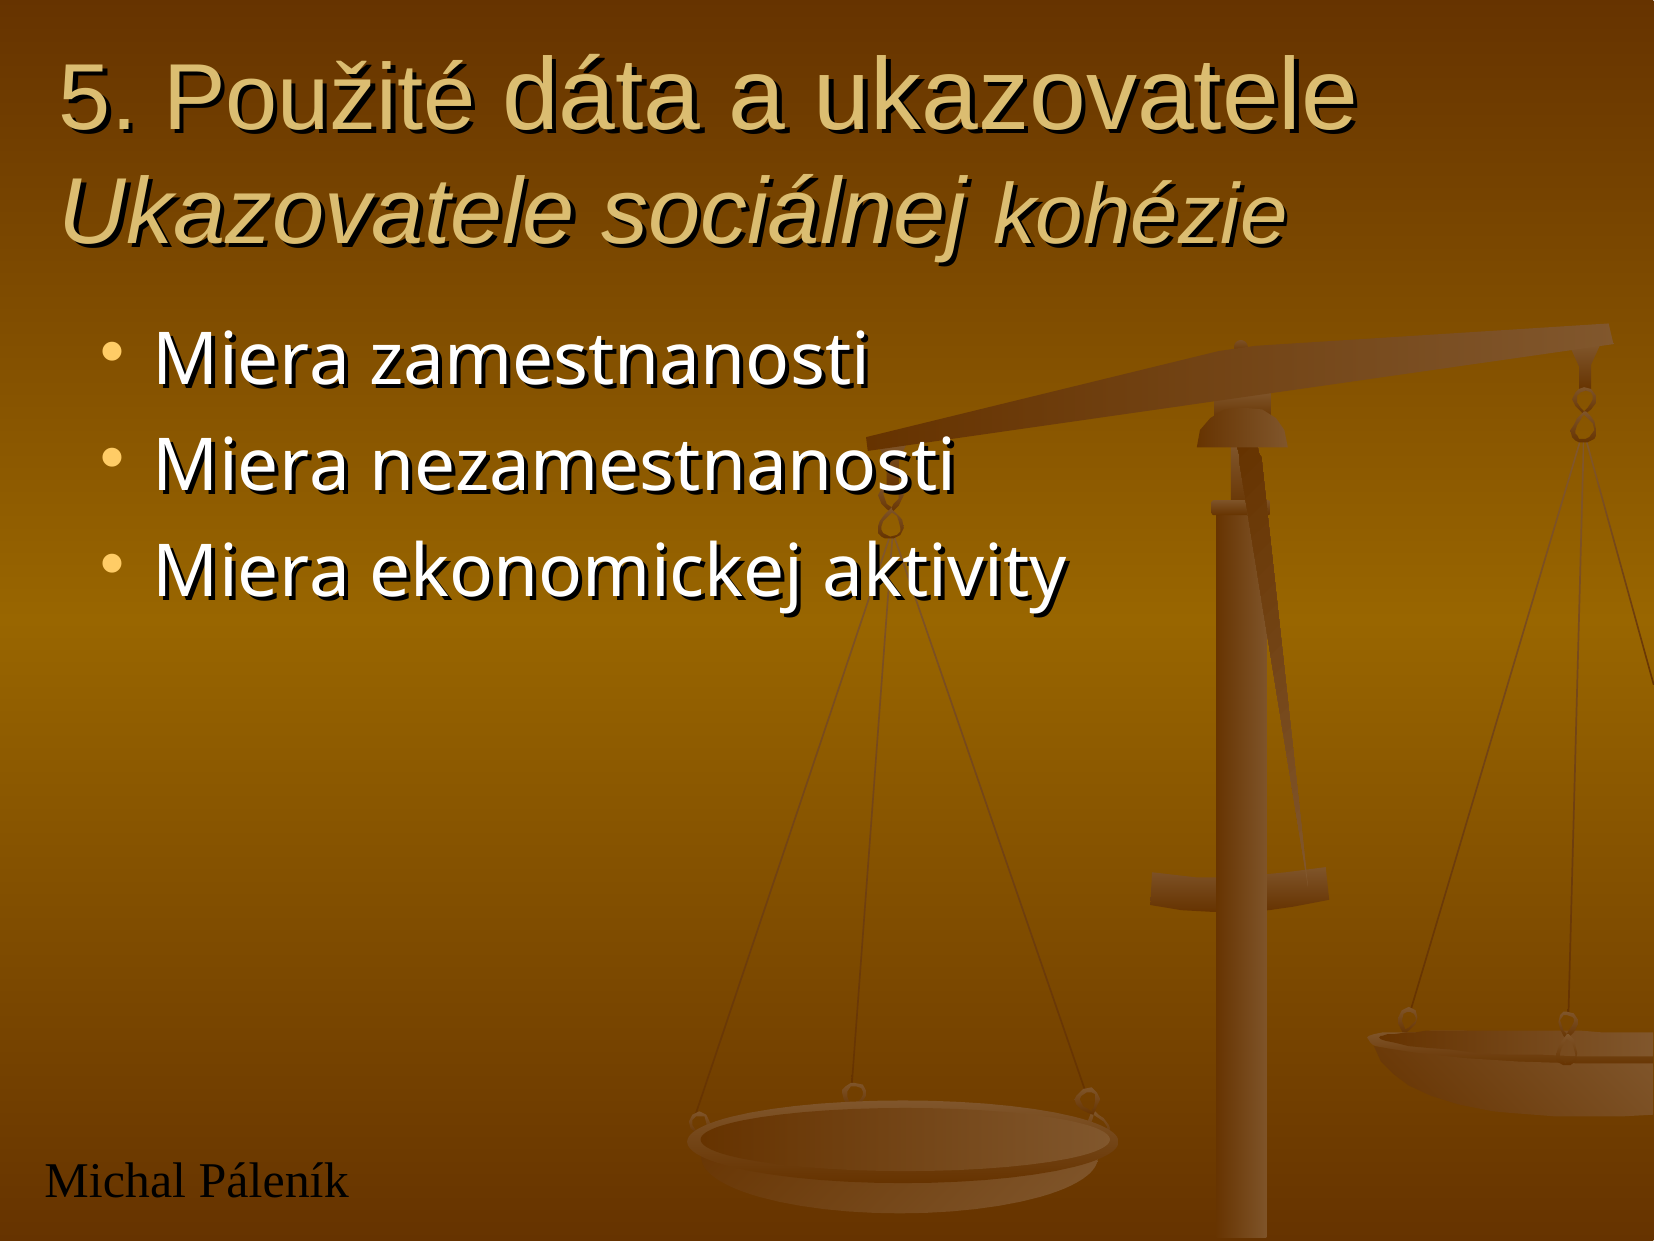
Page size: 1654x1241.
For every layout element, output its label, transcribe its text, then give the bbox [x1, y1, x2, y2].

title 5. Použité dáta a ukazovatele Ukazovatele sociálnej kohézie [59, 4, 1565, 262]
list Miera zamestnanosti Miera nezamestnanosti Miera ekonomickej aktivity [82, 289, 1572, 1095]
